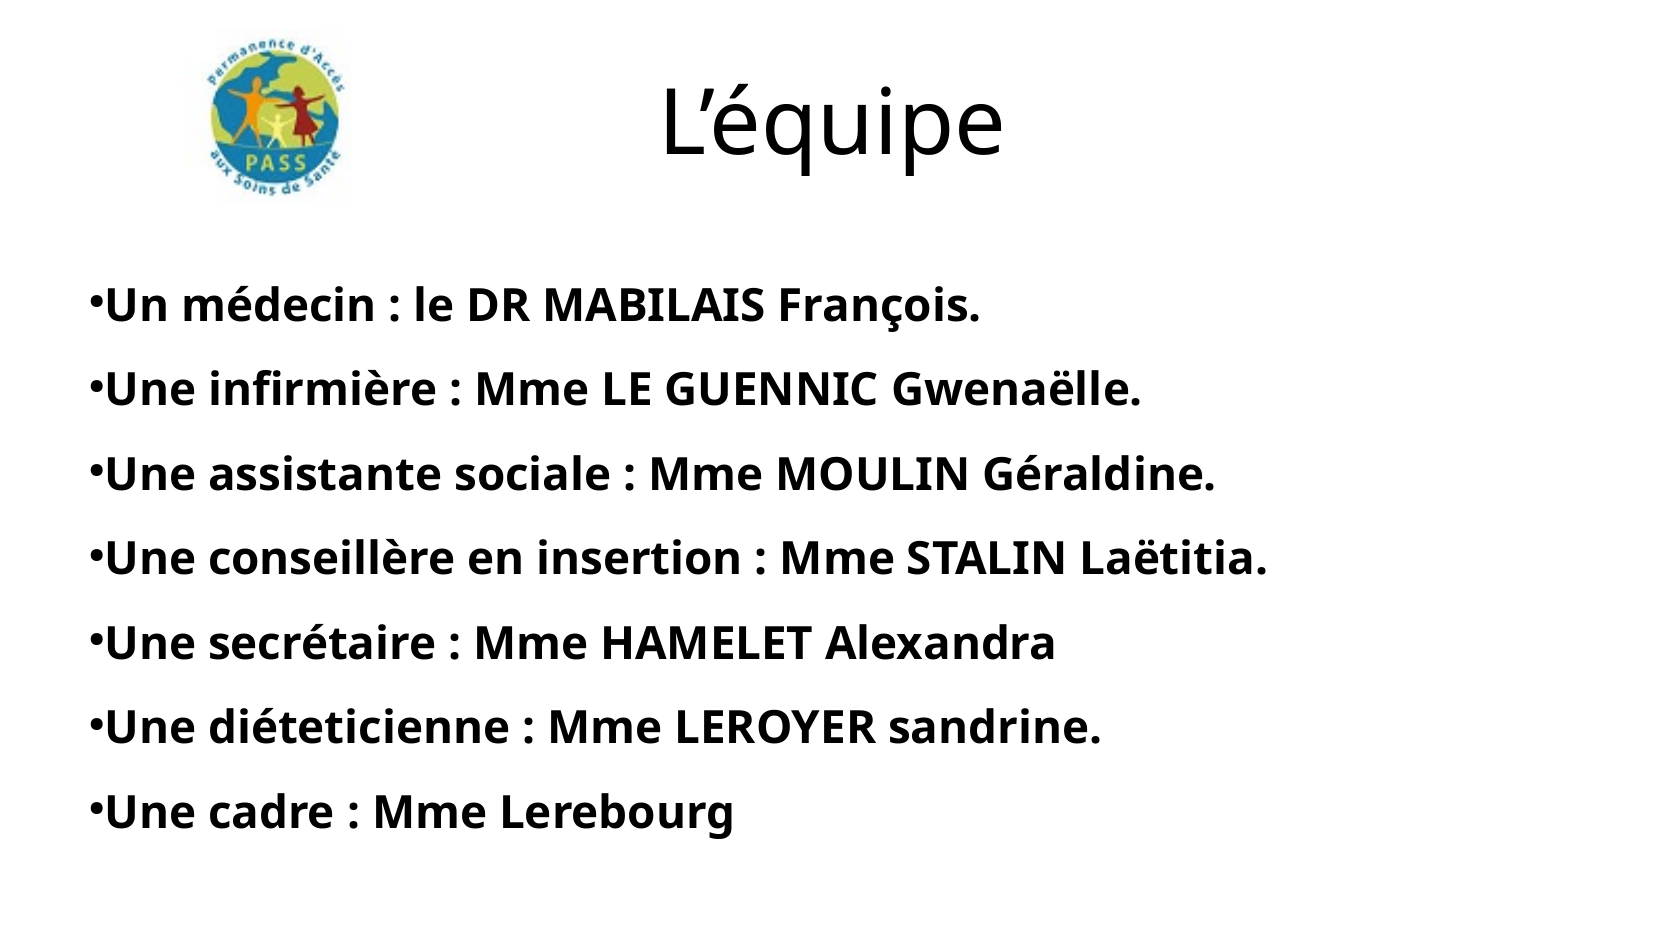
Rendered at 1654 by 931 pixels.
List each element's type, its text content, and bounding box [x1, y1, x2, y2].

subtitle Un médecin : le DR MABILAIS François. Une infirmière : Mme LE GUENNIC Gwenaëlle. Une assistante sociale : Mme MOULIN Géraldine. Une conseillère en insertion : Mme STALIN Laëtitia. Une secrétaire : Mme HAMELET Alexandra Une diéteticienne : Mme LEROYER sandrine. Une cadre : Mme Lerebourg [88, 226, 1580, 886]
title L’équipe [88, 29, 1577, 207]
picture [118, 29, 443, 205]
